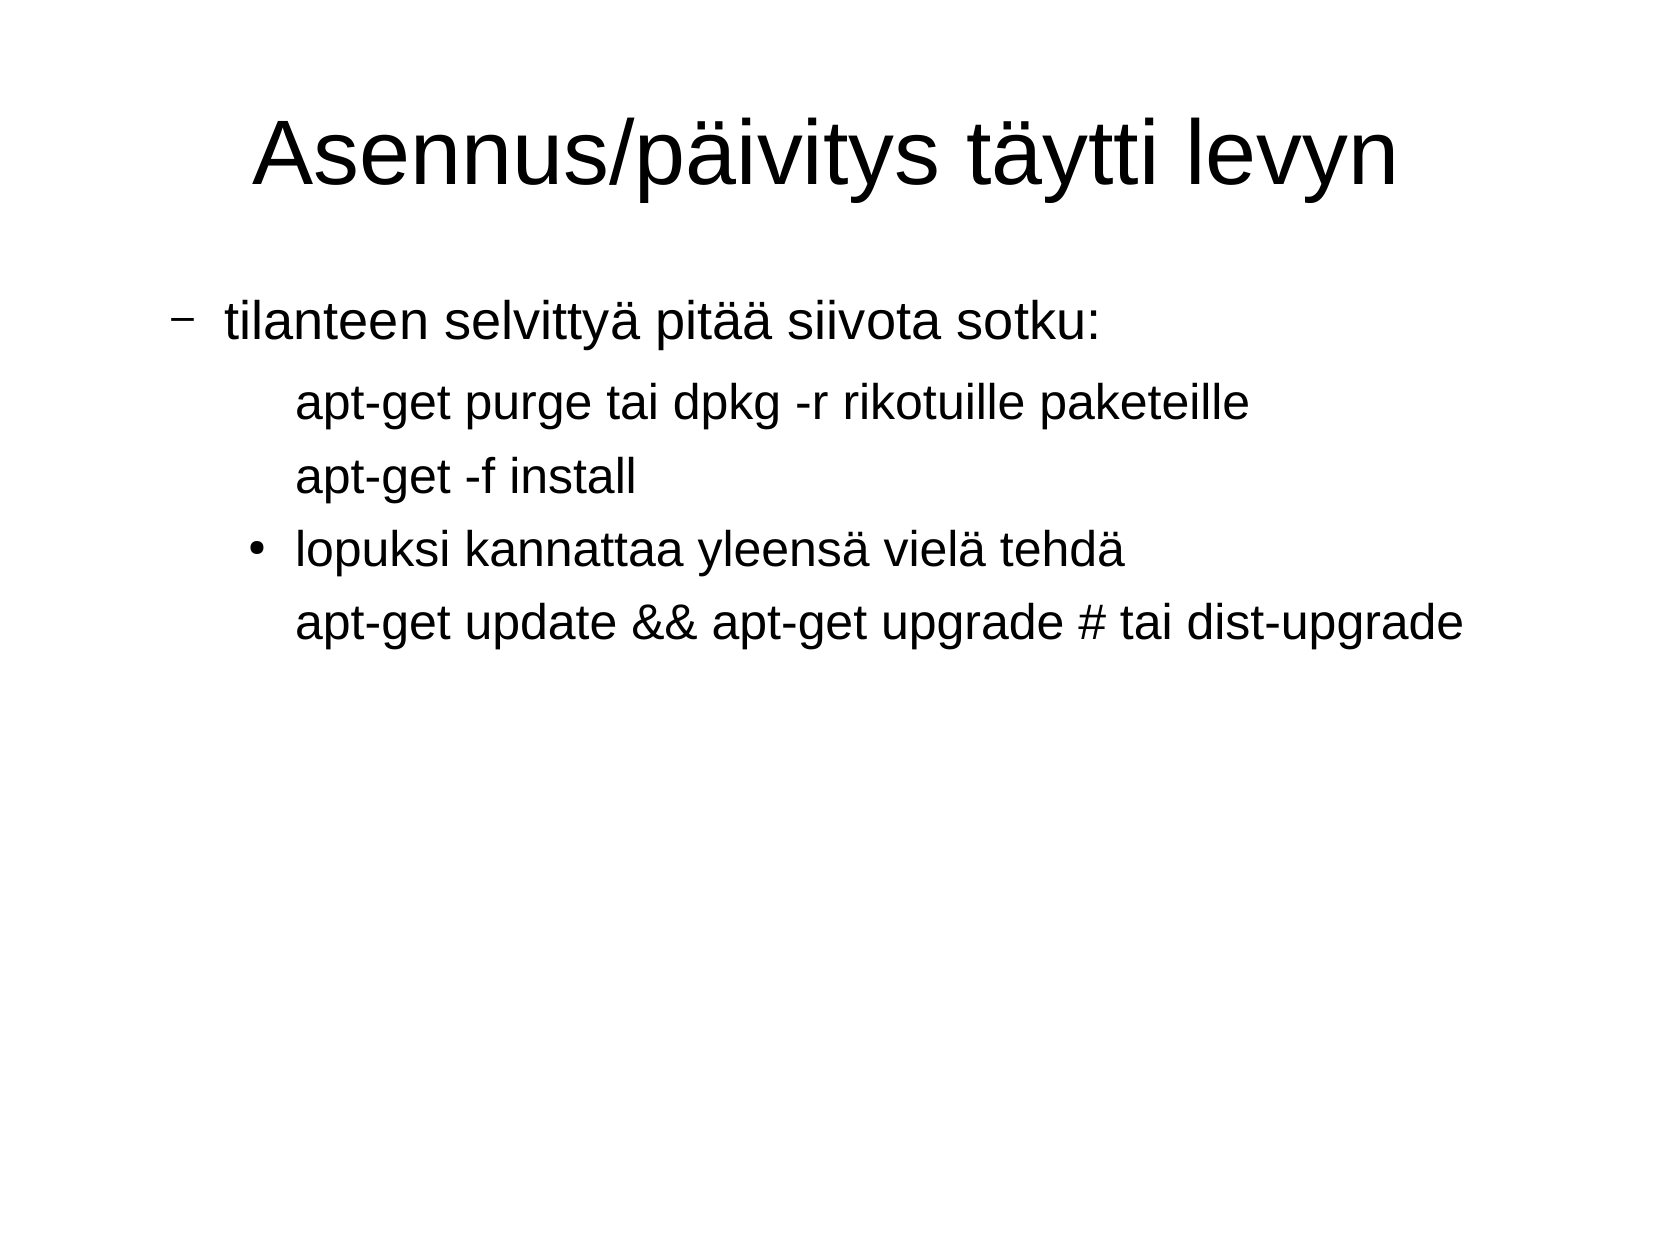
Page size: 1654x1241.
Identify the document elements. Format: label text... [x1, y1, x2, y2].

title Asennus/päivitys täytti levyn [82, 49, 1571, 257]
list tilanteen selvittyä pitää siivota sotku: apt-get purge tai dpkg -r rikotuille paketeille apt-get -f install lopuksi kannattaa yleensä vielä tehdä apt-get update && apt-get upgrade # tai dist-upgrade [82, 290, 1571, 1010]
